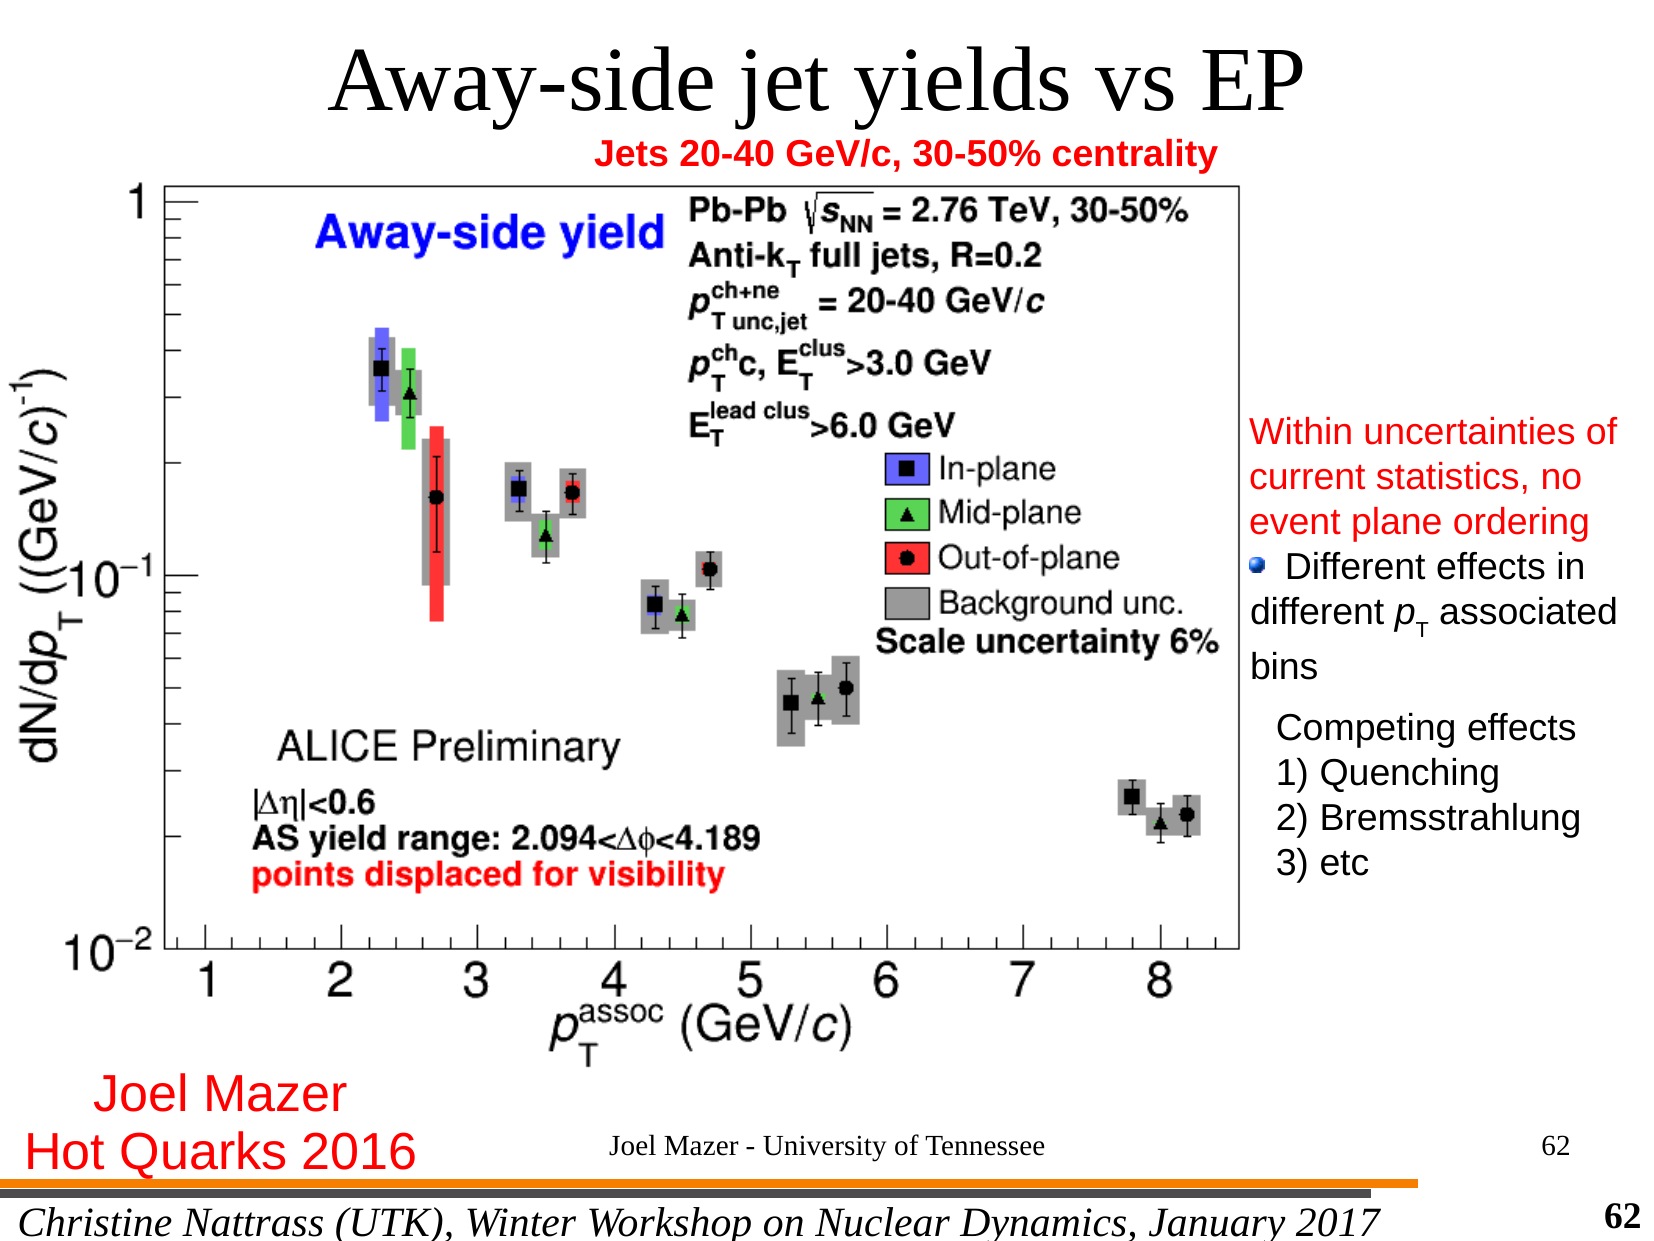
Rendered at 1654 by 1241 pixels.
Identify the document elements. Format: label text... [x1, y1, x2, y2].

picture [1249, 557, 1265, 573]
picture [3, 178, 1251, 1075]
text_box Jets 20-40 GeV/c, 30-50% centrality [596, 121, 1216, 178]
title Away-side jet yields vs EP [82, 0, 1554, 169]
text_box Joel Mazer Hot Quarks 2016 [0, 1057, 475, 1189]
text_box Competing effects 1) Quenching 2) Bremsstrahlung 3) etc [1261, 695, 1643, 756]
text_box Within uncertainties of current statistics, no event plane ordering Different effects in different pT associated bins [1234, 400, 1430, 597]
